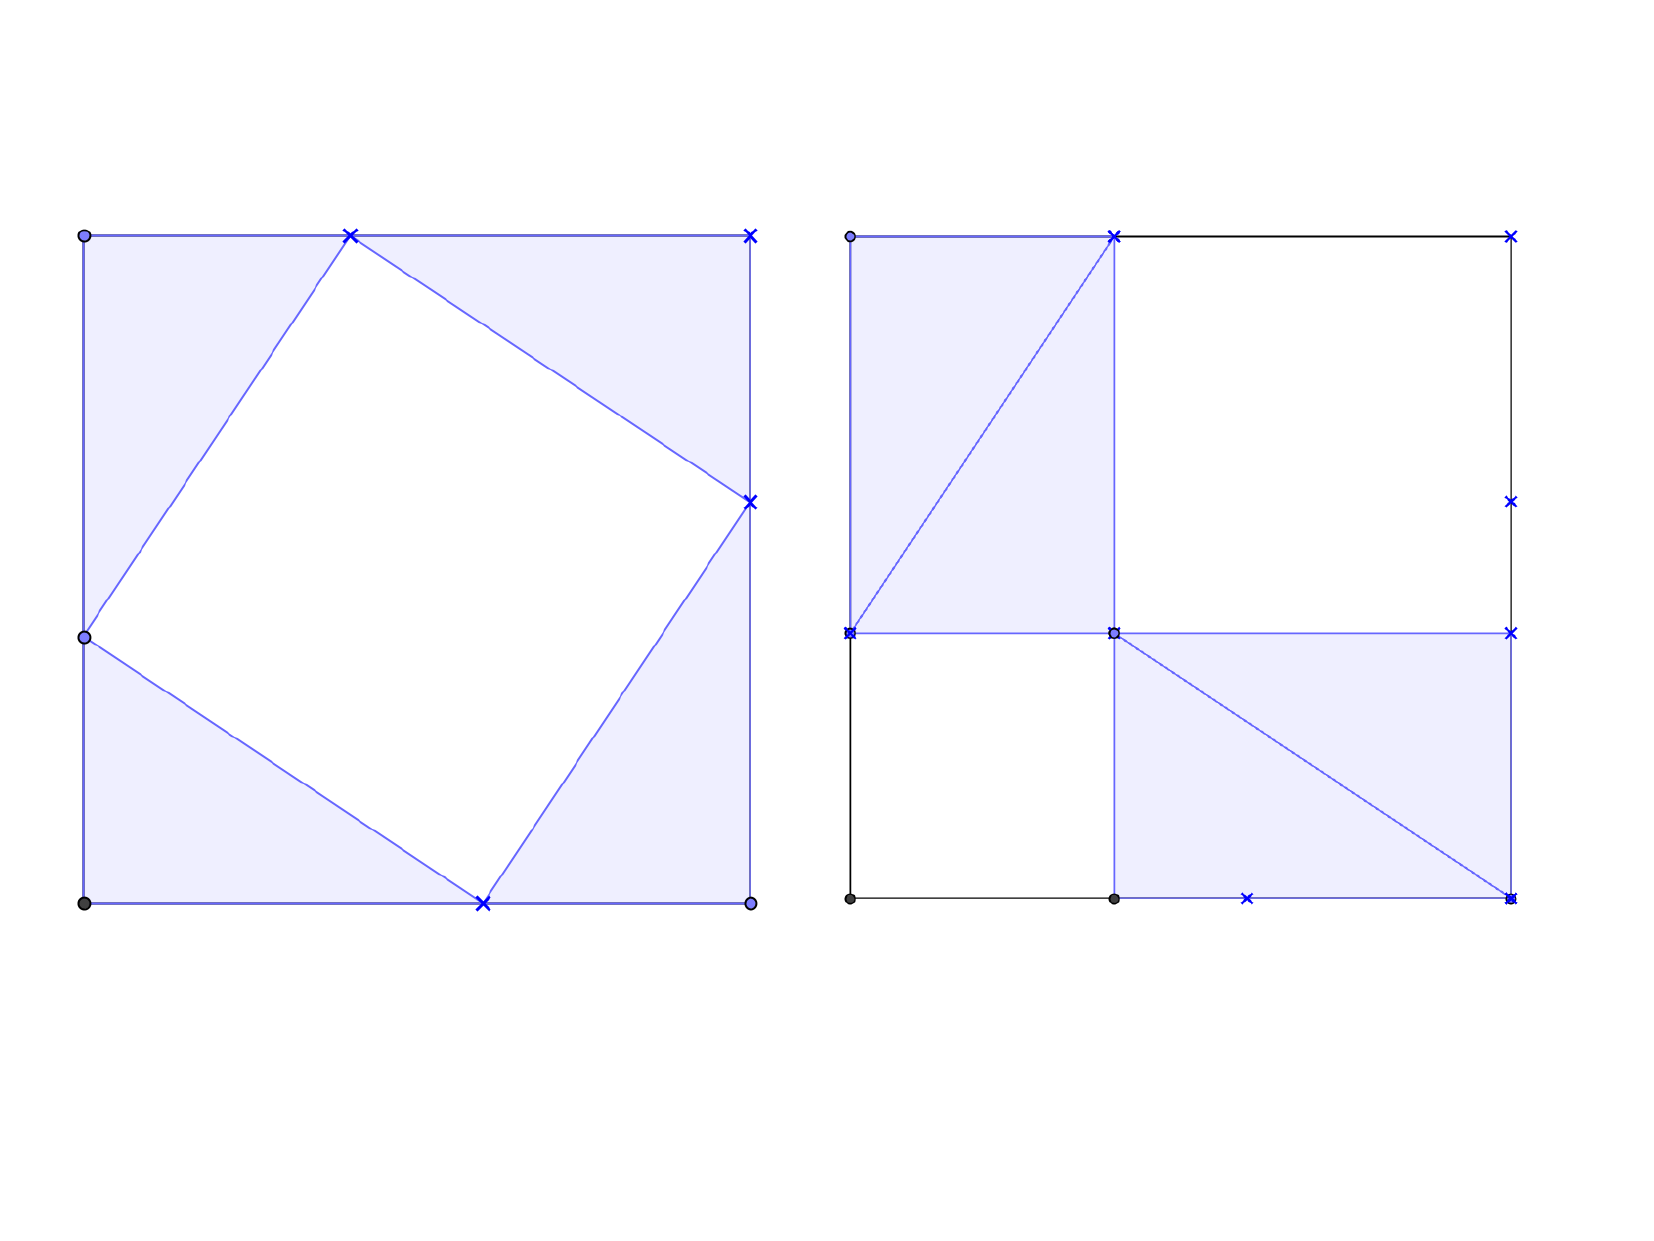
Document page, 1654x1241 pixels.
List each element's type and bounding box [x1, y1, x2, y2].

picture [11, 186, 1560, 967]
